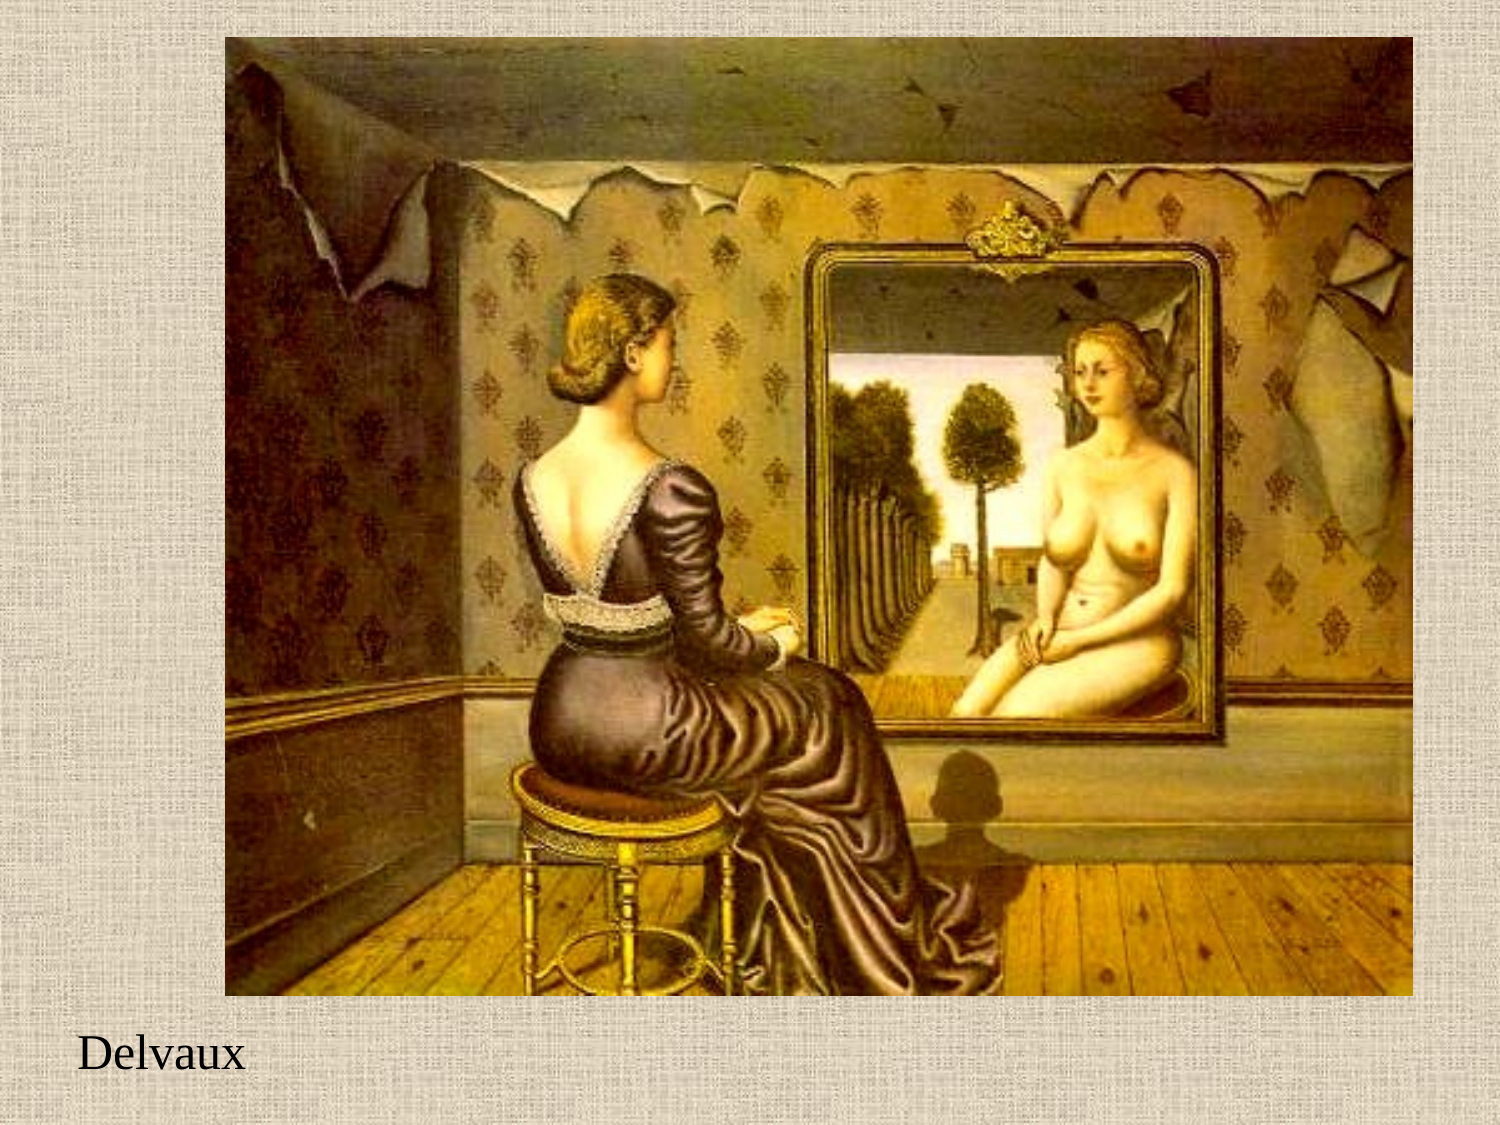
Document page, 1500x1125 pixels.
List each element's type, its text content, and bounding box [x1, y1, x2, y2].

picture [0, 0, 1500, 1125]
text_box Delvaux [62, 1012, 262, 1088]
